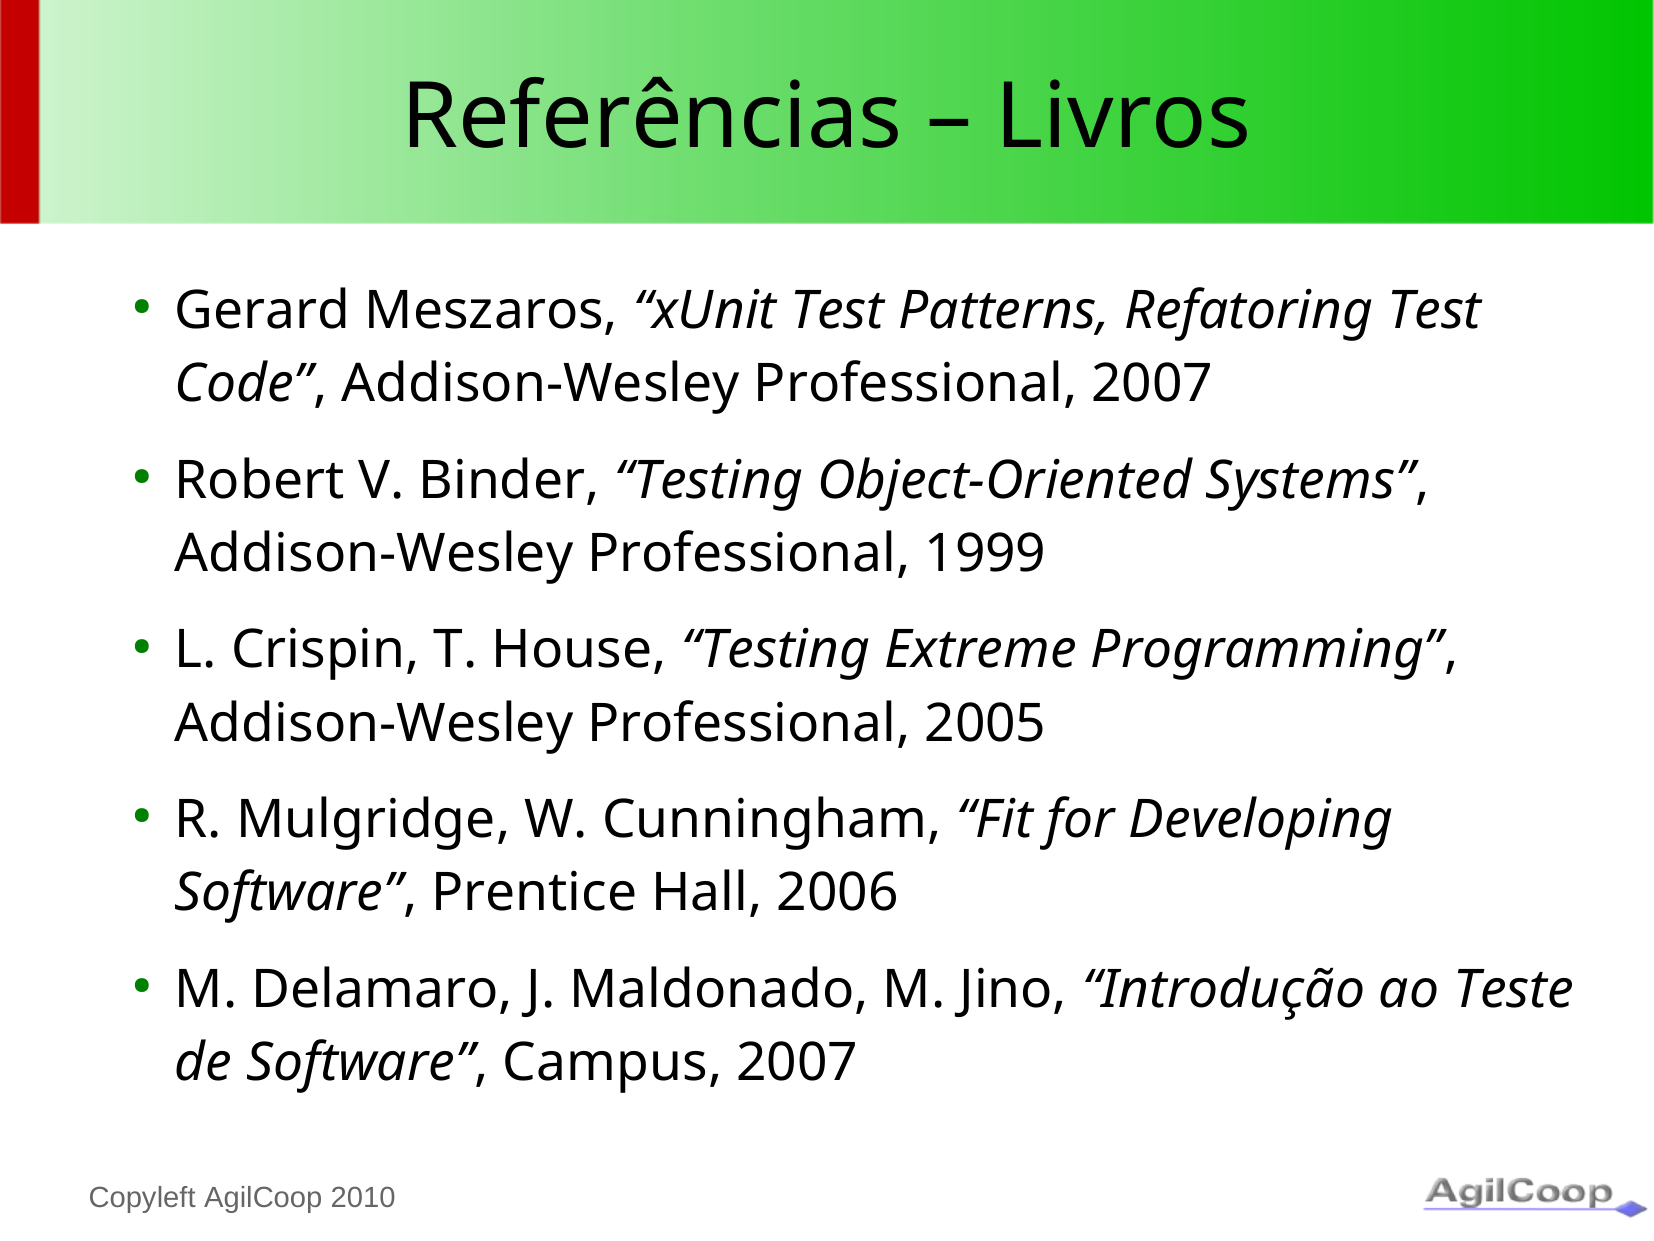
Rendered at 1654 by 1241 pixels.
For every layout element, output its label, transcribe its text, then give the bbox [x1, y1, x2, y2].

picture [0, 0, 1654, 1241]
title Referências – Livros [82, 15, 1571, 208]
list Gerard Meszaros, “xUnit Test Patterns, Refatoring Test Code”, Addison-Wesley Professional, 2007 Robert V. Binder, “Testing Object-Oriented Systems”, Addison-Wesley Professional, 1999 L. Crispin, T. House, “Testing Extreme Programming”, Addison-Wesley Professional, 2005 R. Mulgridge, W. Cunningham, “Fit for Developing Software”, Prentice Hall, 2006 M. Delamaro, J. Maldonado, M. Jino, “Introdução ao Teste de Software”, Campus, 2007 [118, 271, 1607, 1108]
